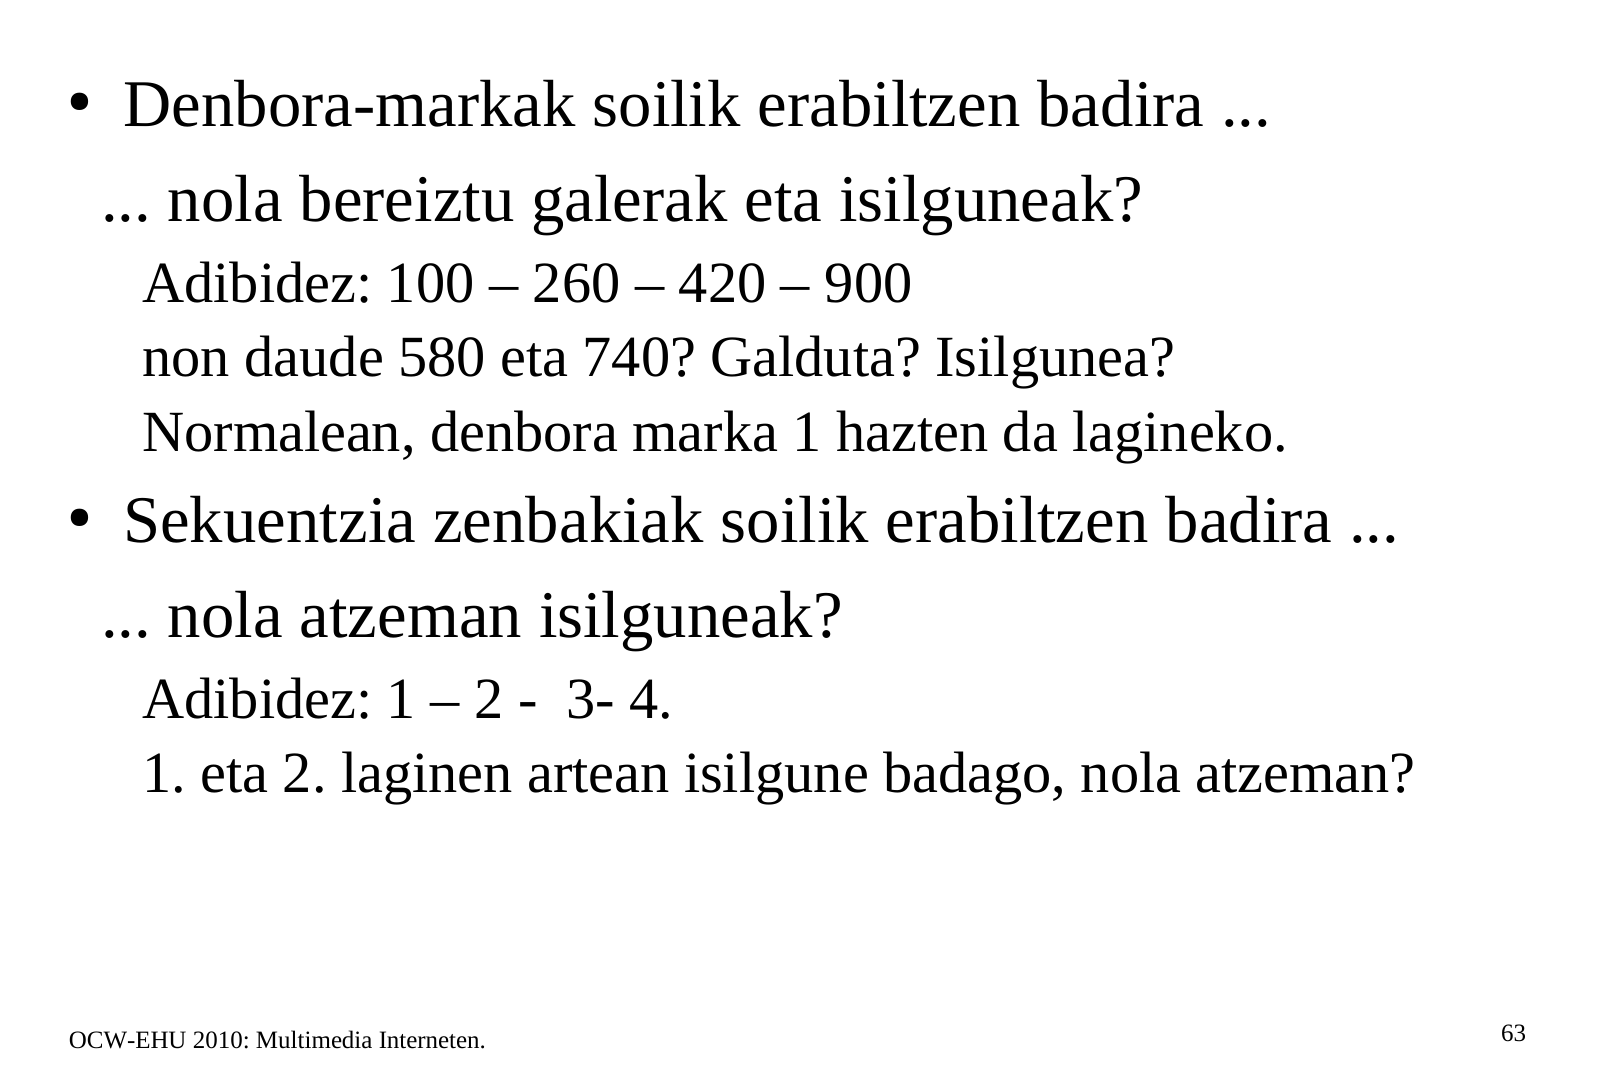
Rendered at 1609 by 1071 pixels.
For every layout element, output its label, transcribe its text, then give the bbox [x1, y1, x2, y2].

list Denbora-markak soilik erabiltzen badira ... ... nola bereiztu galerak eta isilguneak? Adibidez: 100 – 260 – 420 – 900 non daude 580 eta 740? Galduta? Isilgunea? Normalean, denbora marka 1 hazten da lagineko. Sekuentzia zenbakiak soilik erabiltzen badira ... ... nola atzeman isilguneak? Adibidez: 1 – 2 - 3- 4. 1. eta 2. laginen artean isilgune badago, nola atzeman? [52, 59, 1565, 999]
